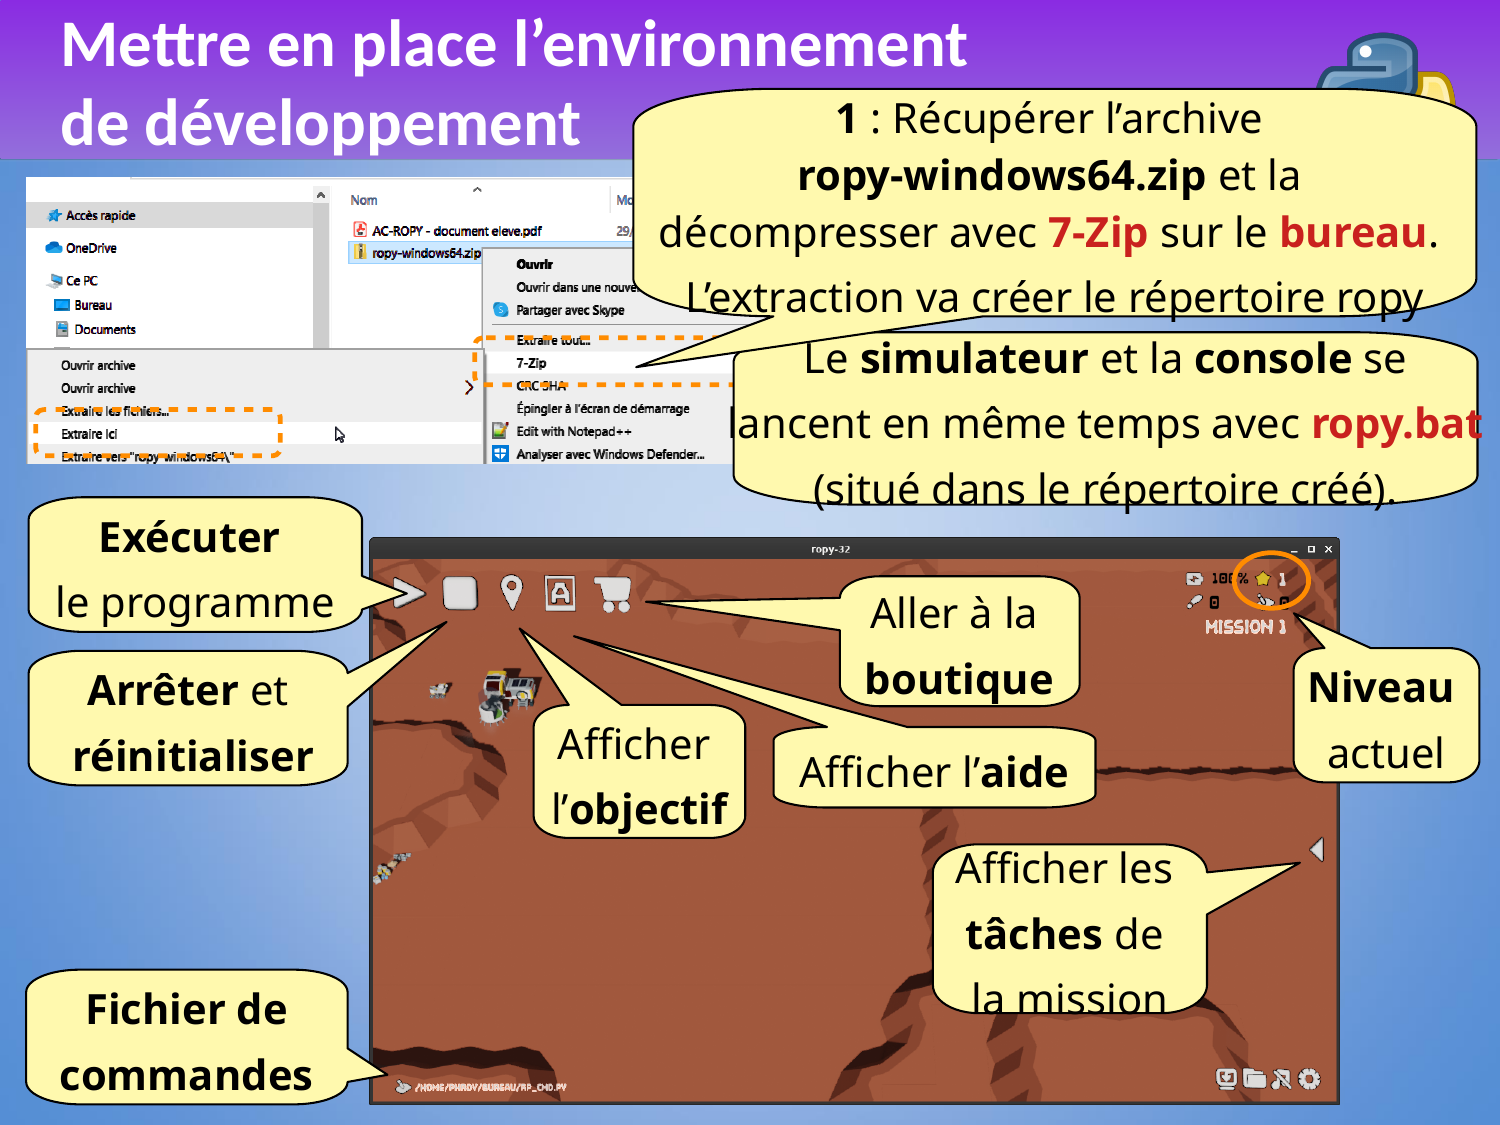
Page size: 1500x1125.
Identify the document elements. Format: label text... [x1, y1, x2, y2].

text_box Mettre en place l’environnement de développement [0, 0, 1500, 159]
text_box Exécuter le programme [28, 497, 407, 632]
picture [1305, 29, 1465, 111]
picture [0, 159, 1500, 1125]
text_box Arrêter et réinitialiser [28, 621, 447, 786]
text_box Afficher l’aide [573, 636, 1096, 808]
text_box Niveau actuel [1293, 613, 1480, 783]
text_box Afficher l’objectif [519, 628, 746, 838]
text_box Aller à la boutique [645, 576, 1080, 707]
text_box Afficher les tâches de la mission [932, 844, 1300, 1014]
text_box Le simulateur et la console se lancent en même temps avec ropy.bat (situé dans le répertoire créé). [733, 332, 1478, 505]
text_box Fichier de commandes [26, 969, 388, 1105]
text_box 1 : Récupérer l’archive ropy-windows64.zip et la décompresser avec 7-Zip sur le bureau. L’extraction va créer le répertoire ropy [633, 88, 1477, 368]
